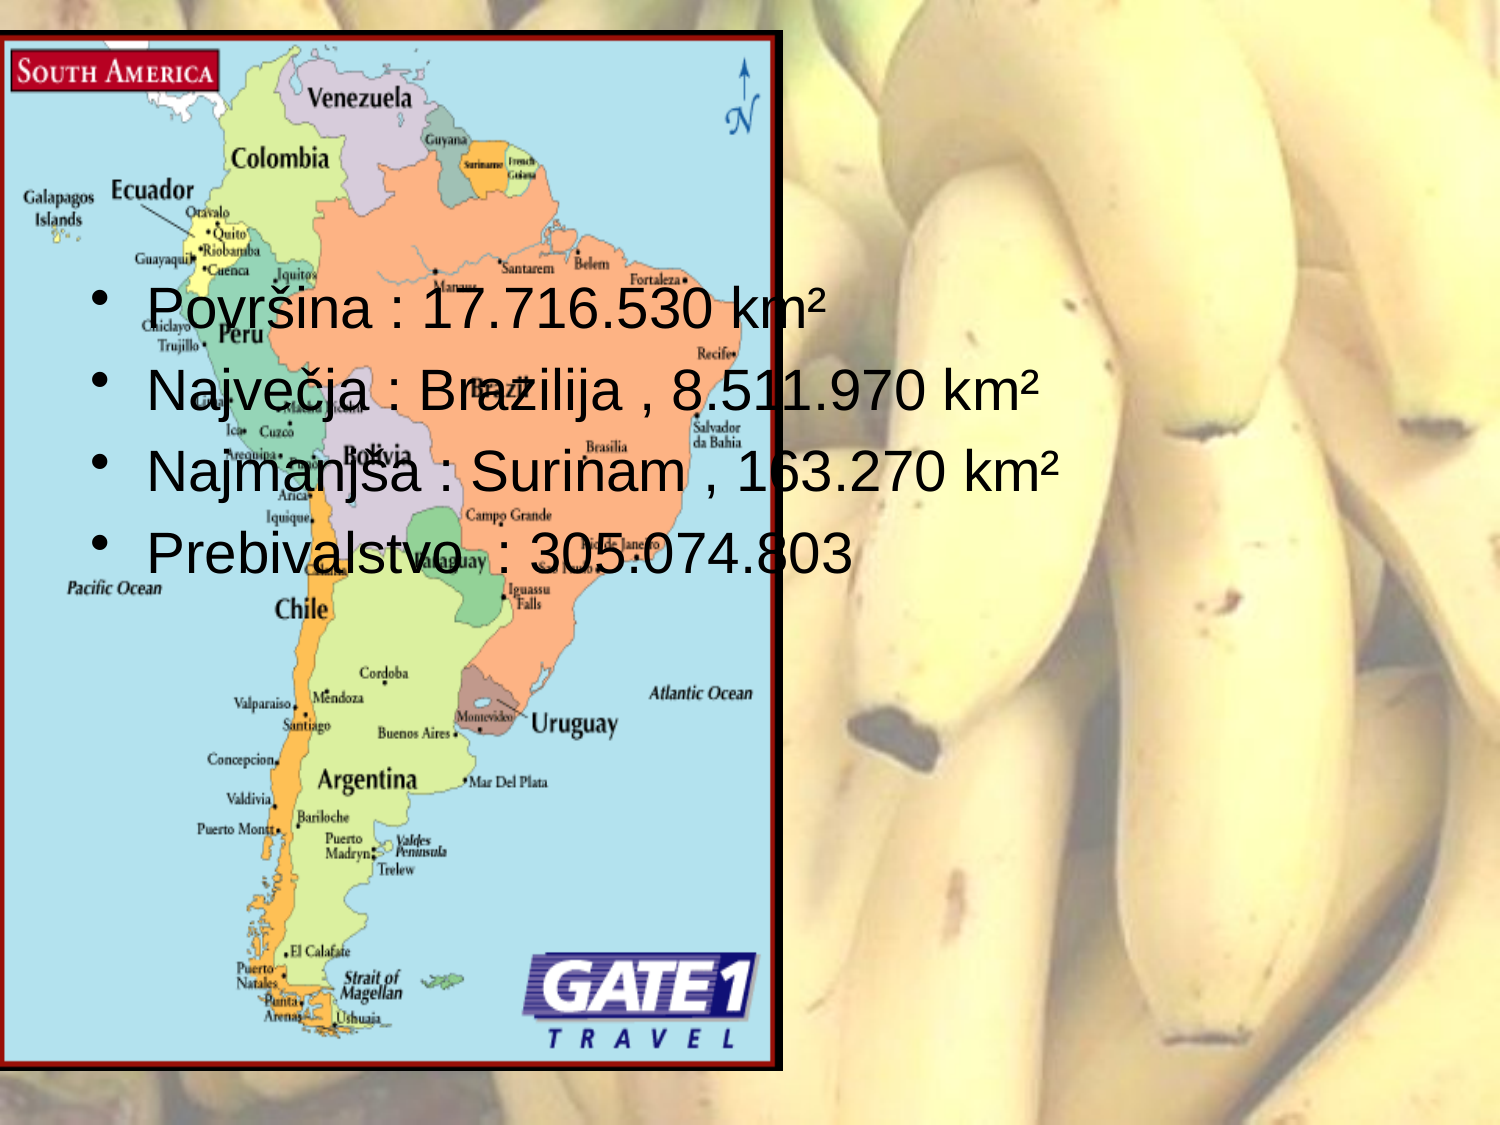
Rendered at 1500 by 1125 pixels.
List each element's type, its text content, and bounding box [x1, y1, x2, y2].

picture [0, 0, 1500, 1125]
list Površina : 17.716.530 km² Največja : Brazilija , 8.511.970 km² Najmanjša : Surinam , 163.270 km² Prebivalstvo : 305.074.803 [75, 262, 1425, 1005]
